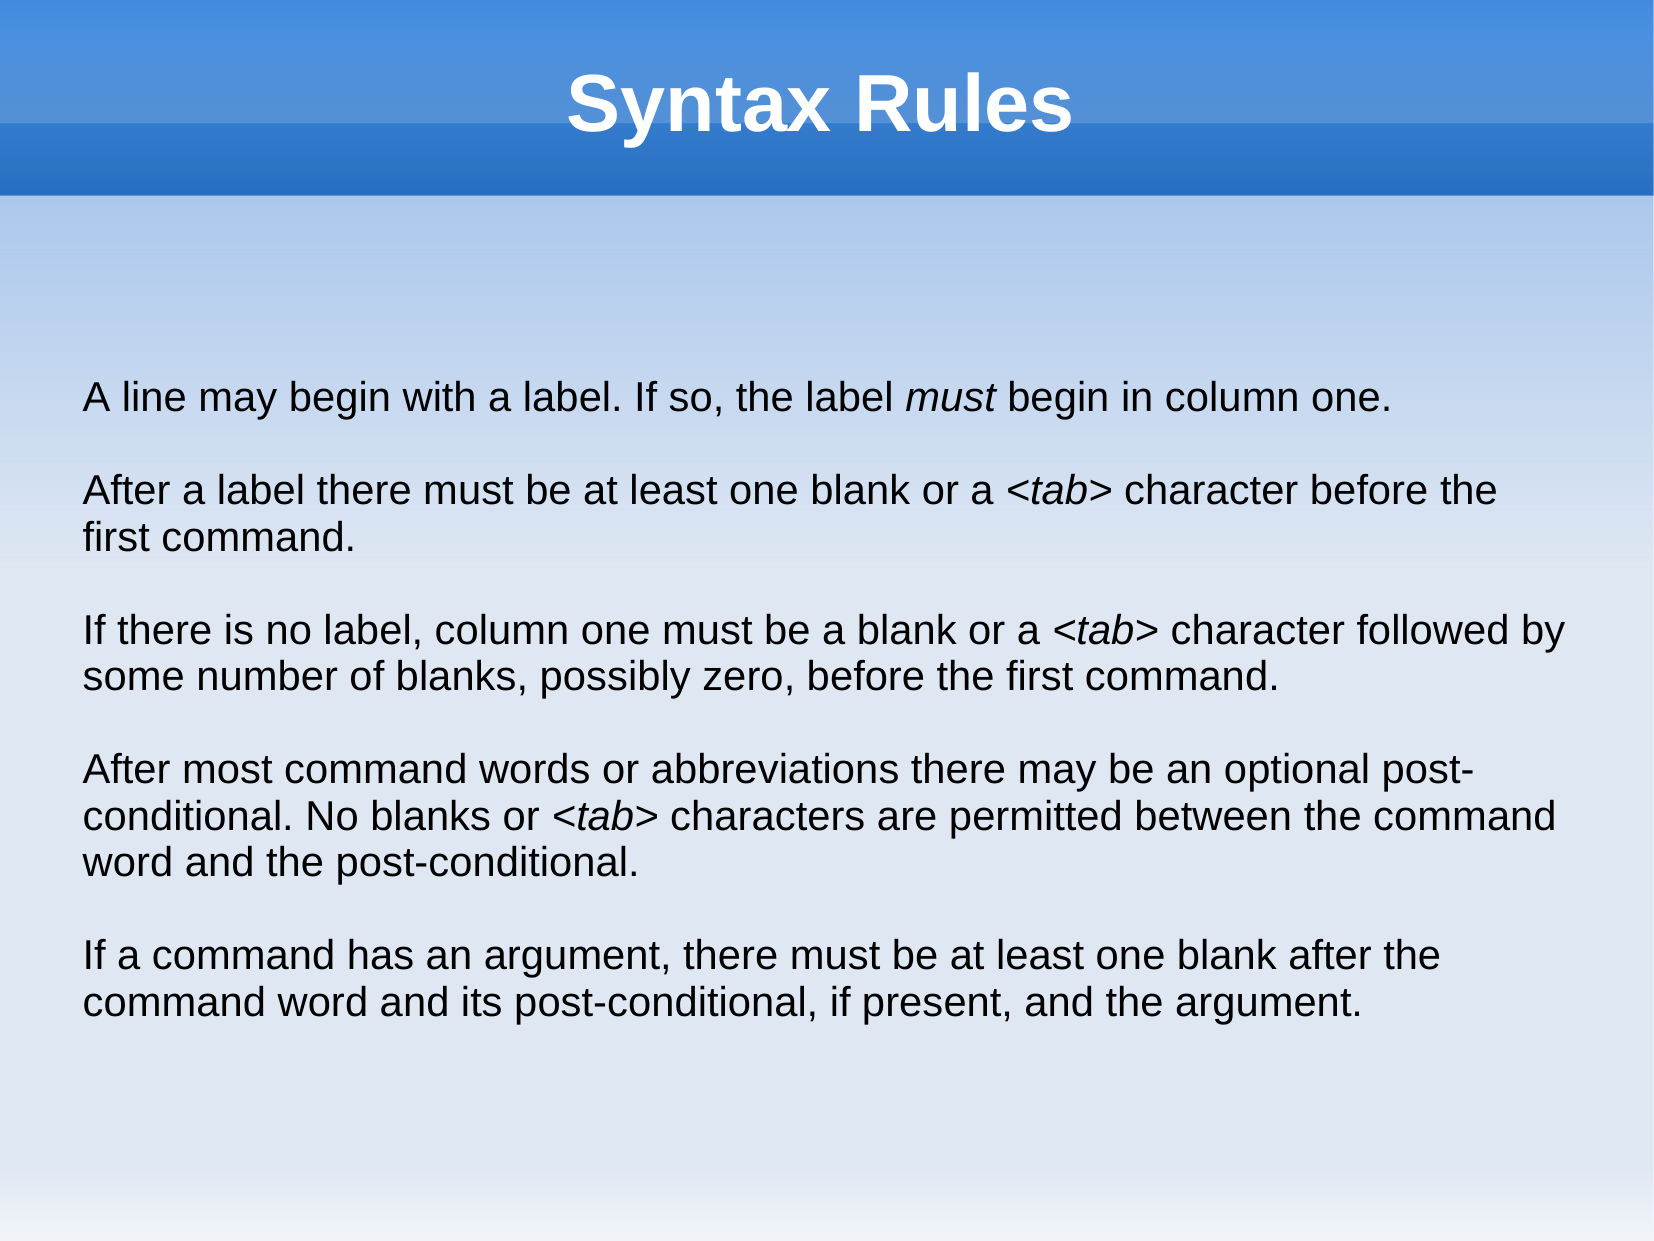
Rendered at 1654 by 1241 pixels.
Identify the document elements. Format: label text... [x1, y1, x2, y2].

picture [0, 0, 1654, 1241]
subtitle A line may begin with a label. If so, the label must begin in column one. After a label there must be at least one blank or a <tab> character before the first command. If there is no label, column one must be a blank or a <tab> character followed by some number of blanks, possibly zero, before the first command. After most command words or abbreviations there may be an optional post-conditional. No blanks or <tab> characters are permitted between the command word and the post-conditional. If a command has an argument, there must be at least one blank after the command word and its post-conditional, if present, and the argument. [82, 290, 1571, 1109]
title Syntax Rules [76, 0, 1565, 208]
